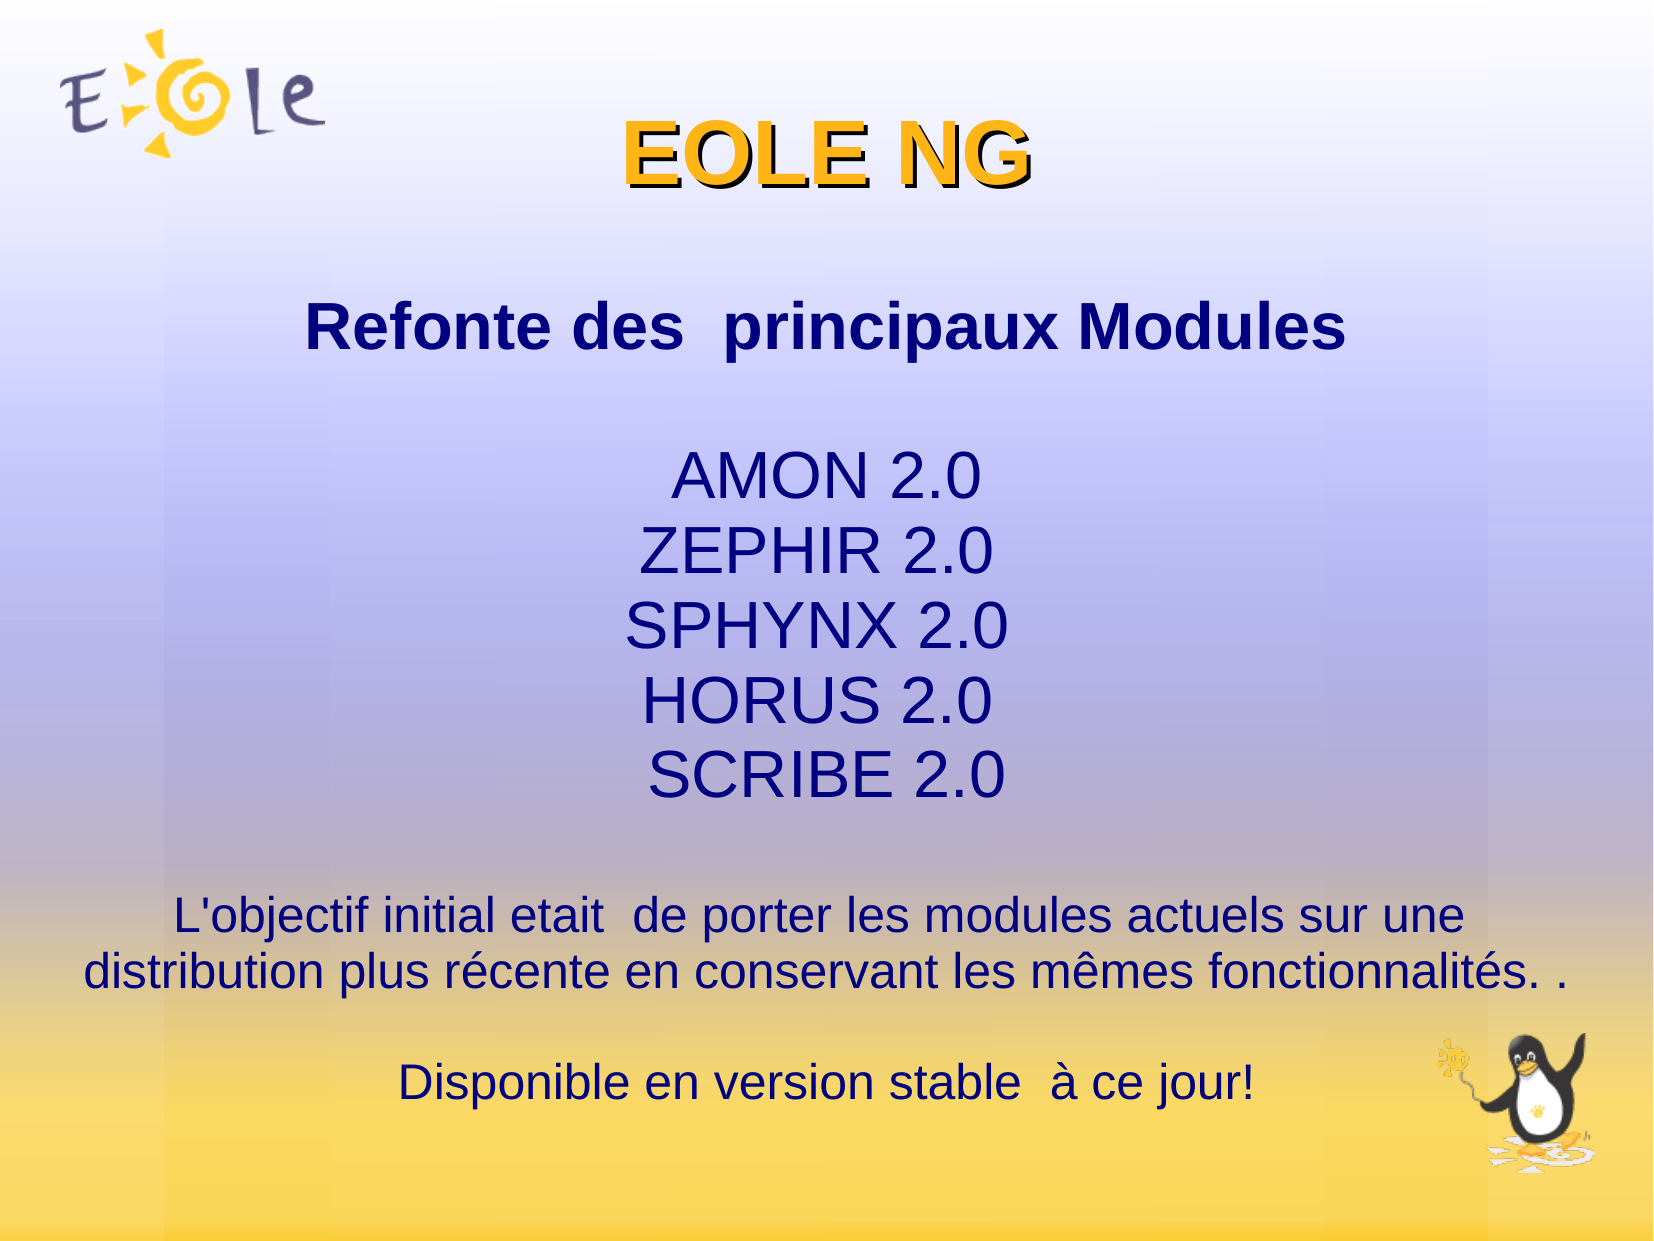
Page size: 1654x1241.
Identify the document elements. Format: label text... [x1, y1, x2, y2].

title EOLE NG [82, 49, 1571, 257]
text_box Refonte des principaux Modules AMON 2.0 ZEPHIR 2.0 SPHYNX 2.0 HORUS 2.0 SCRIBE 2.0 L'objectif initial etait de porter les modules actuels sur une distribution plus récente en conservant les mêmes fonctionnalités. . Disponible en version stable à ce jour! [82, 257, 1571, 1158]
picture [0, 0, 1654, 1241]
